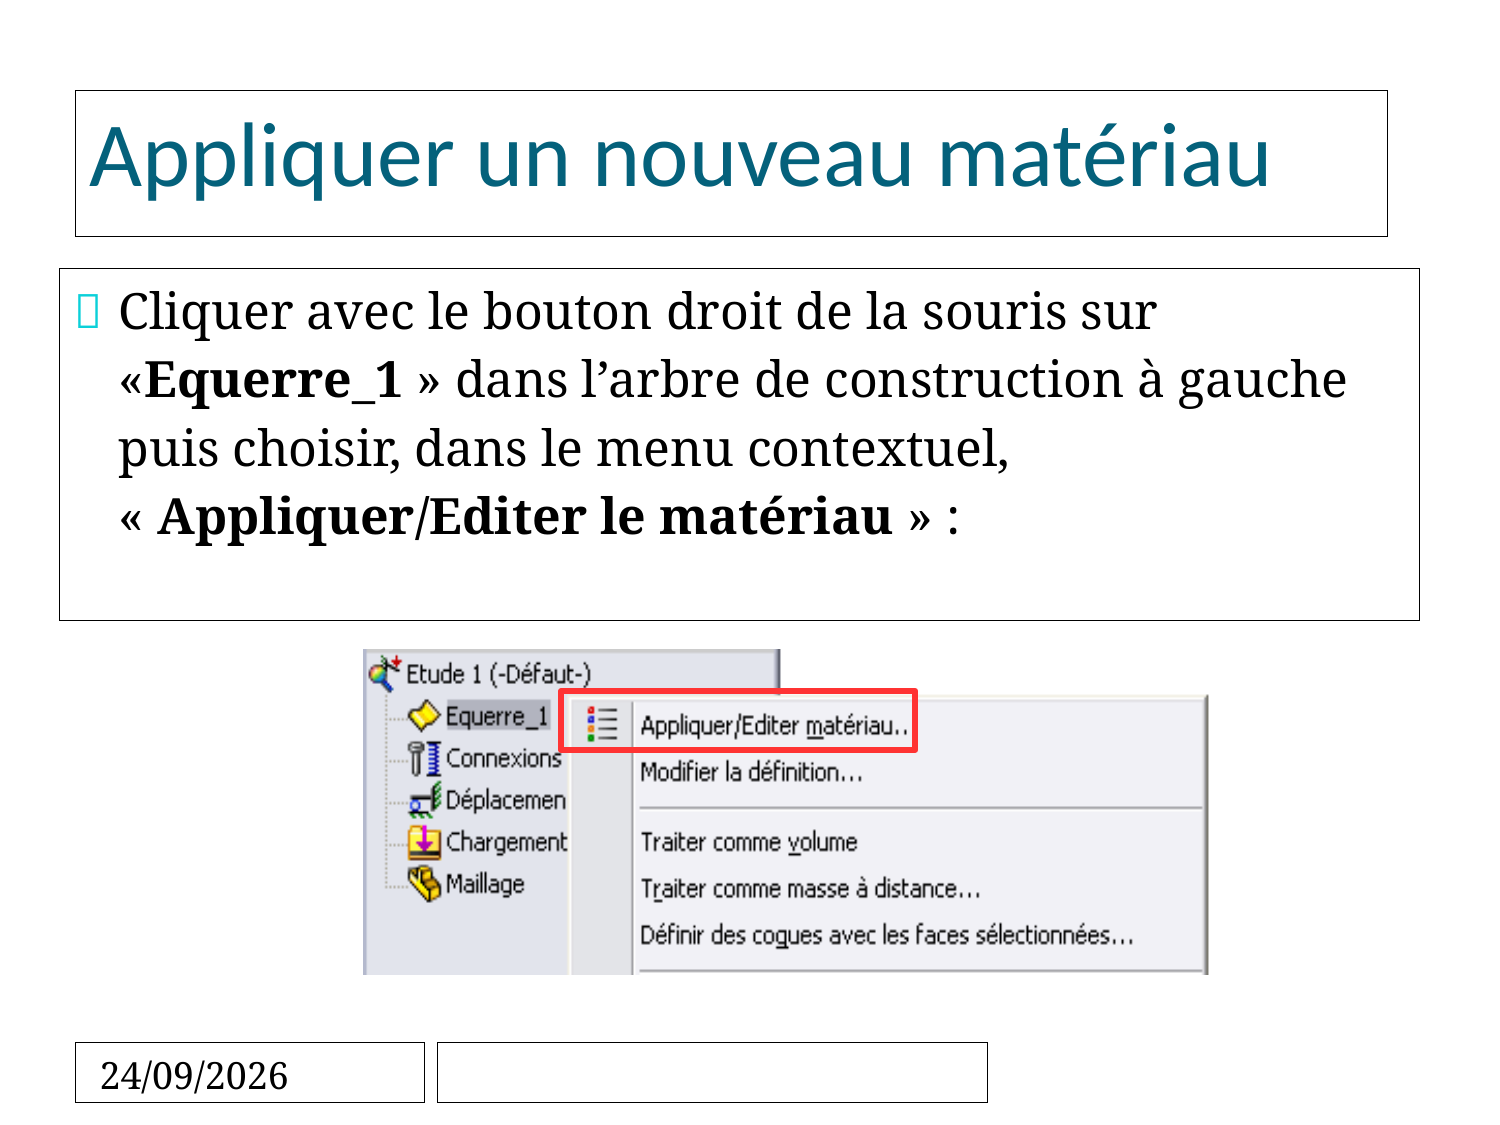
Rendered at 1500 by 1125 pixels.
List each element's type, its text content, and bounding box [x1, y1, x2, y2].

picture [363, 649, 1211, 975]
title Appliquer un nouveau matériau [75, 90, 1388, 237]
list Cliquer avec le bouton droit de la souris sur «Equerre_1 » dans l’arbre de construction à gauche puis choisir, dans le menu contextuel, « Appliquer/Editer le matériau » : [59, 268, 1420, 621]
